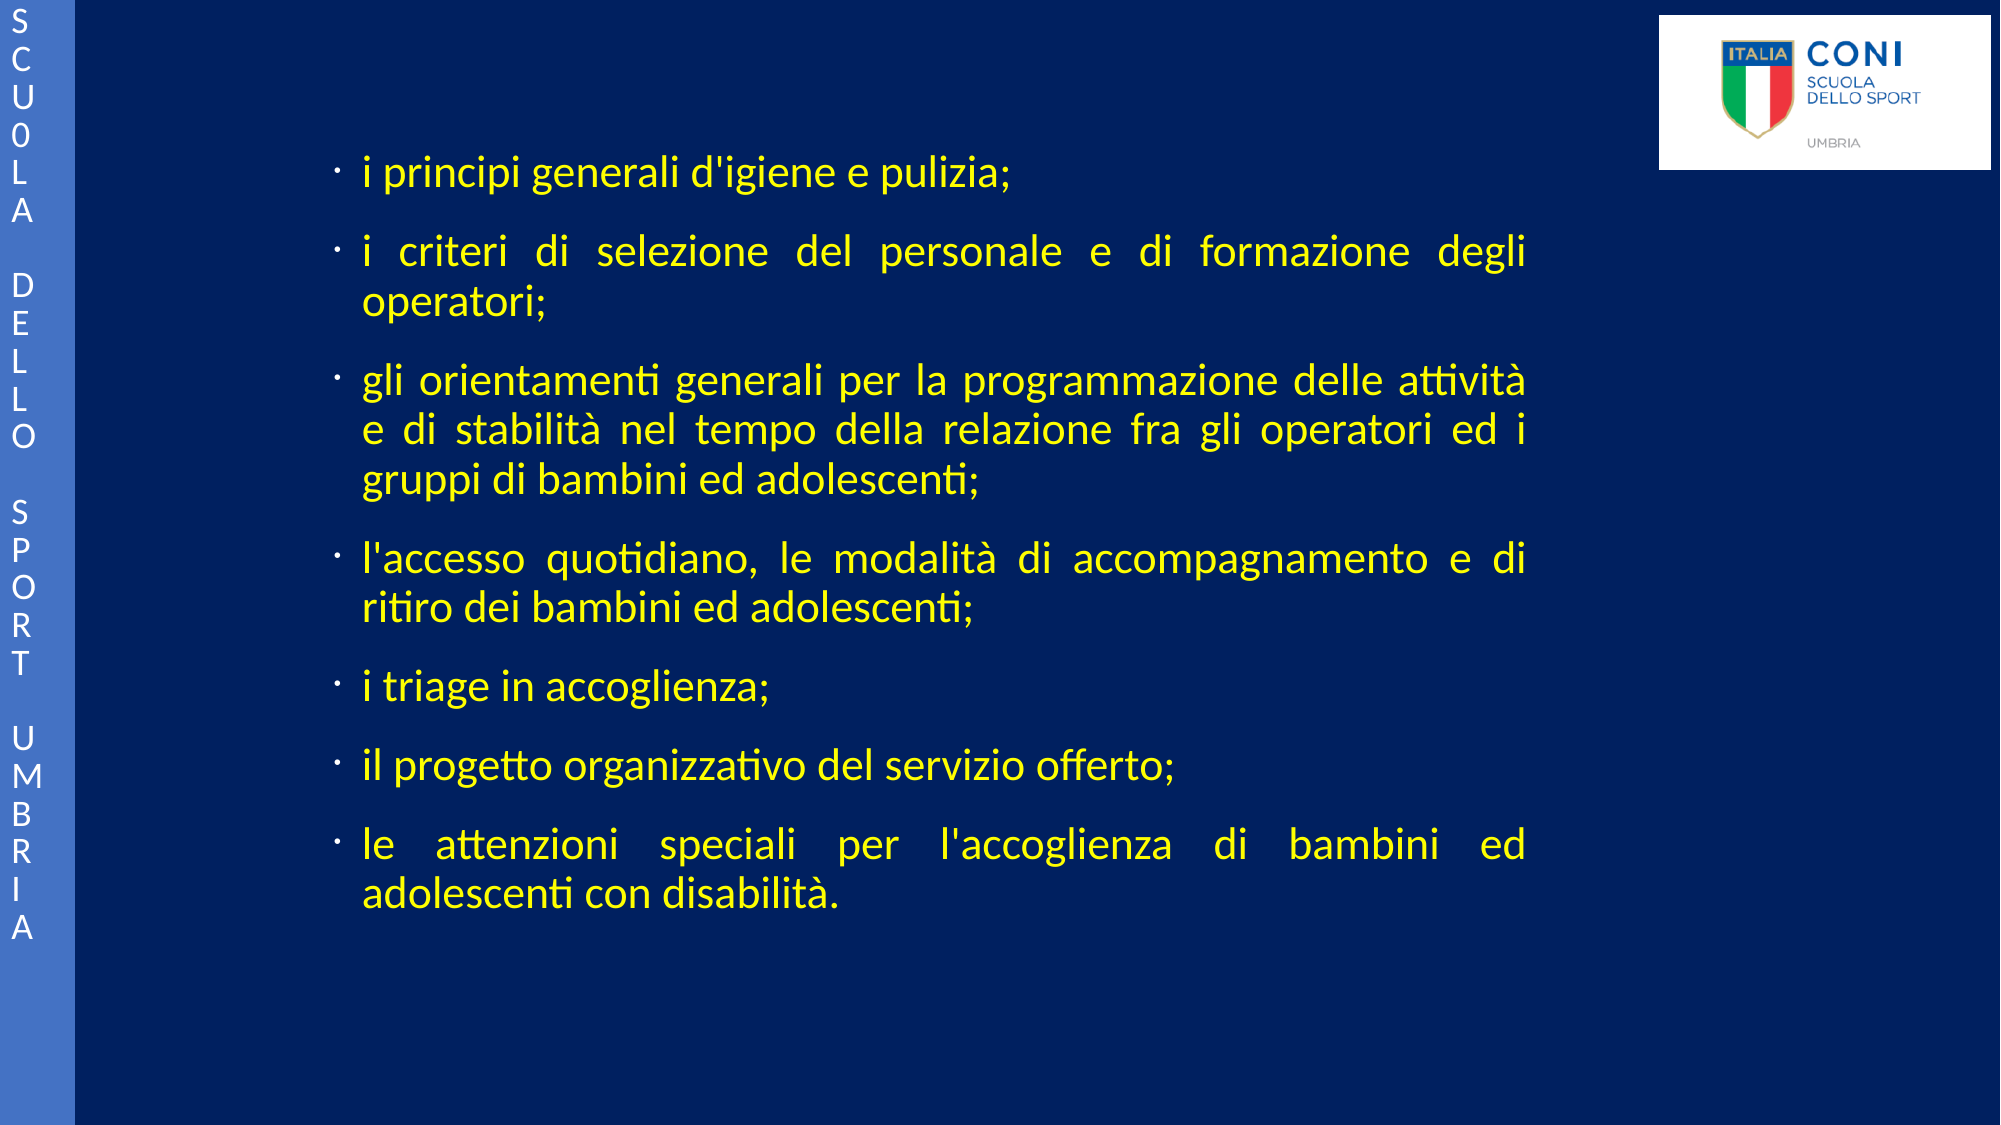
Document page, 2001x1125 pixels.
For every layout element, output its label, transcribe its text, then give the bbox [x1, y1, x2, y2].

picture [1659, 15, 1991, 170]
table_header S C U 0 L A D E L L O S P O R T U M B R I A [0, 0, 75, 1125]
list i principi generali d'igiene e pulizia; i criteri di selezione del personale e di formazione degli operatori; gli orientamenti generali per la programmazione delle attività e di stabilità nel tempo della relazione fra gli operatori ed i gruppi di bambini ed adolescenti; l'accesso quotidiano, le modalità di accompagnamento e di ritiro dei bambini ed adolescenti; i triage in accoglienza; il progetto organizzativo del servizio offerto; le attenzioni speciali per l'accoglienza di bambini ed adolescenti con disabilità. [318, 141, 1542, 1029]
